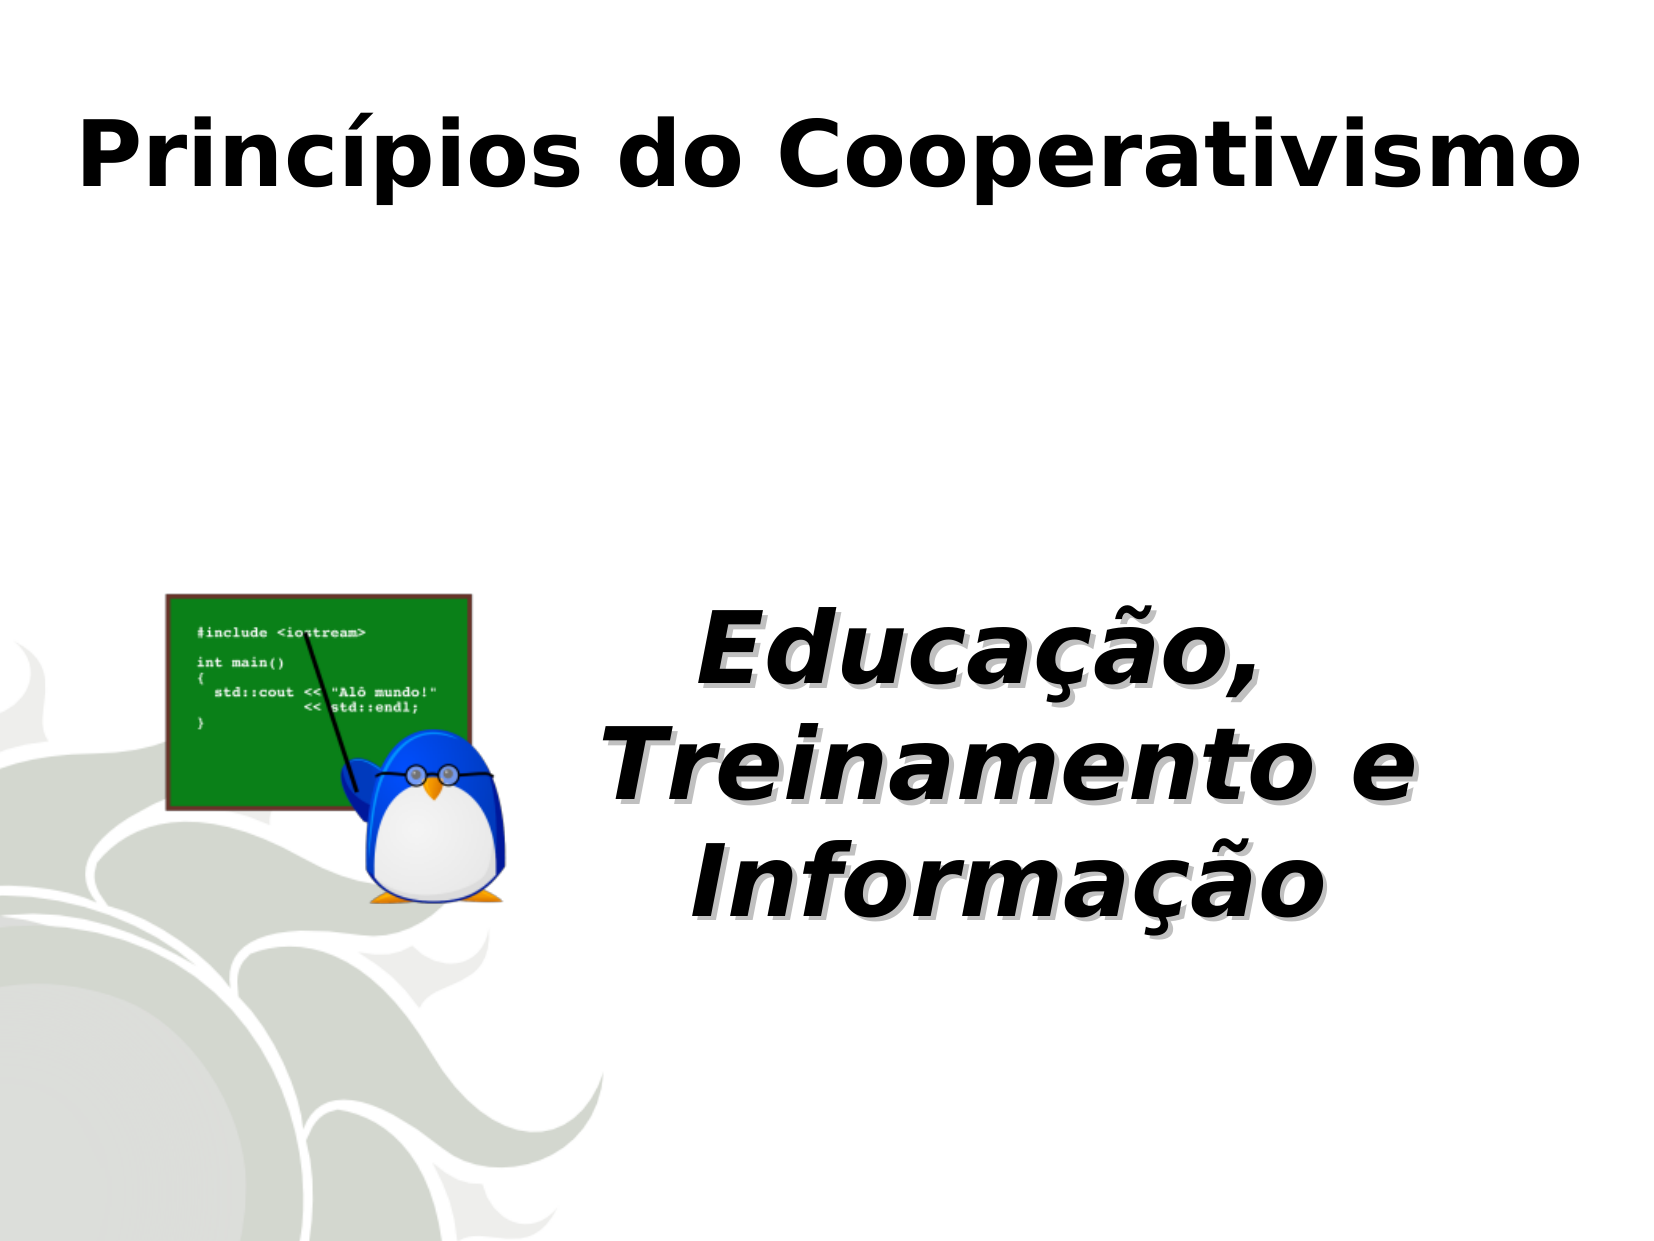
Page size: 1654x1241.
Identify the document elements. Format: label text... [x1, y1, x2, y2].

picture [0, 555, 644, 1241]
title Princípios do Cooperativismo [59, 51, 1602, 259]
list Educação, Treinamento e Informação [472, 590, 1475, 940]
